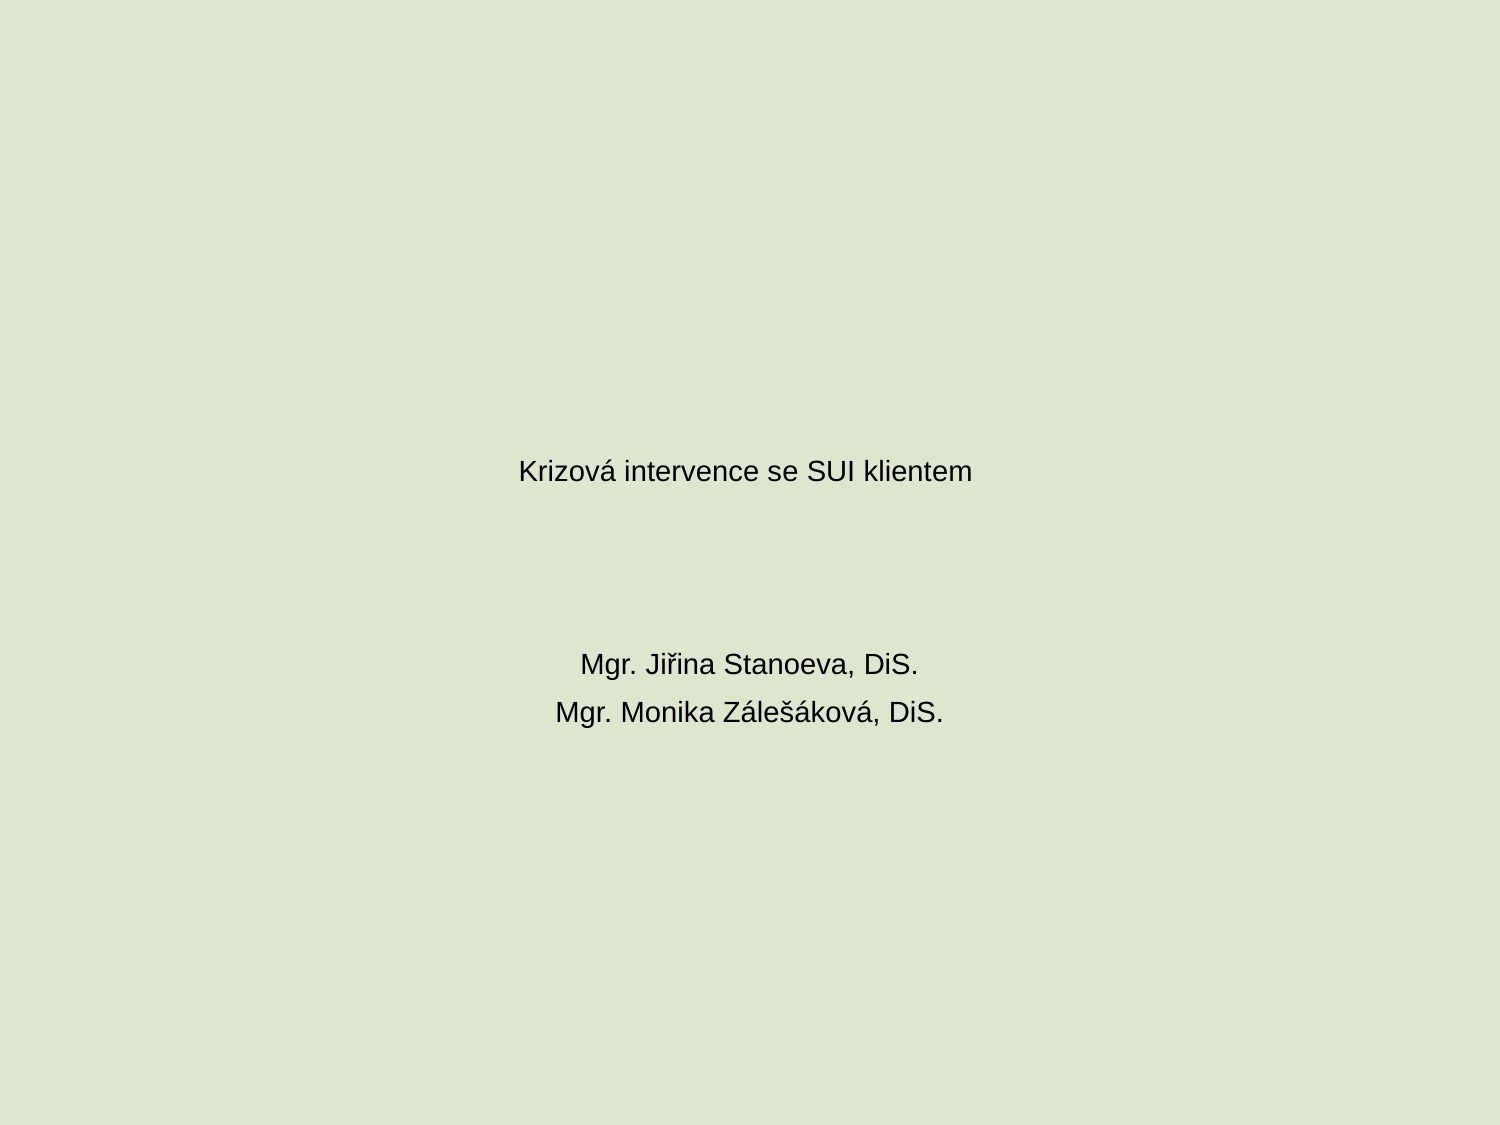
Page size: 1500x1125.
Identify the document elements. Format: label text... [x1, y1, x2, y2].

subtitle Mgr. Jiřina Stanoeva, DiS. Mgr. Monika Zálešáková, DiS. [225, 637, 1275, 925]
title Krizová intervence se SUI klientem [112, 349, 1388, 591]
